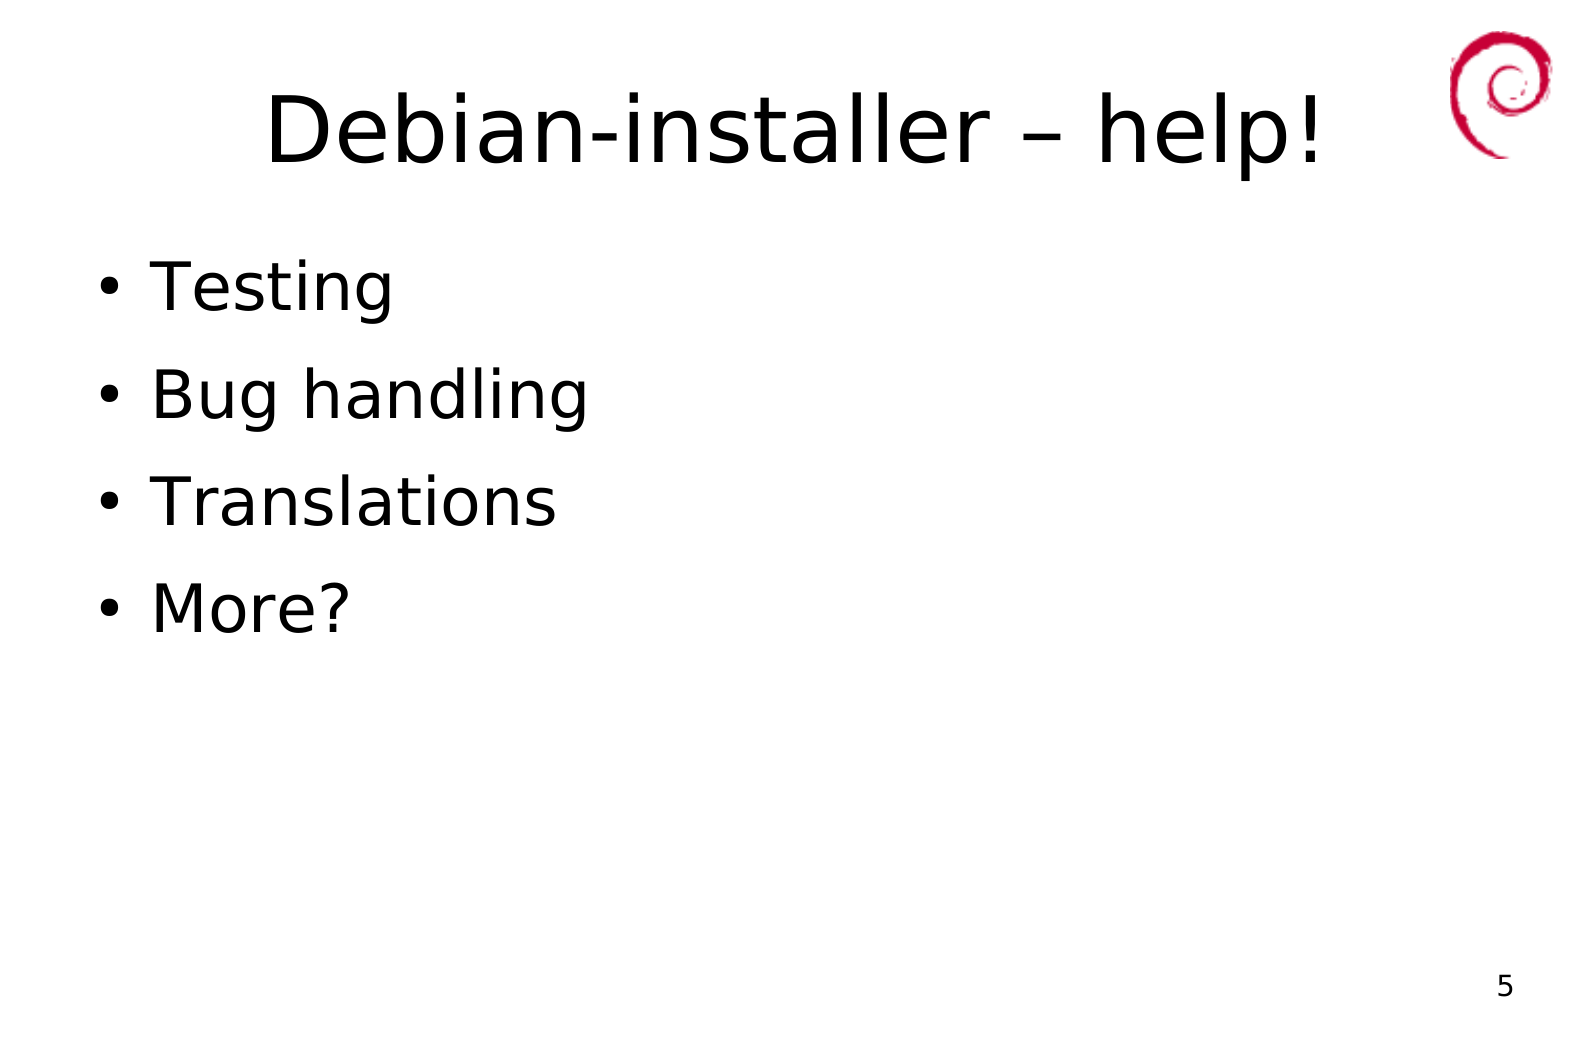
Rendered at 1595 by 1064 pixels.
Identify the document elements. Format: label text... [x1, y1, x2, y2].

title Debian-installer – help! [79, 42, 1515, 220]
picture [1450, 31, 1555, 159]
list Testing Bug handling Translations More? [79, 248, 1515, 951]
